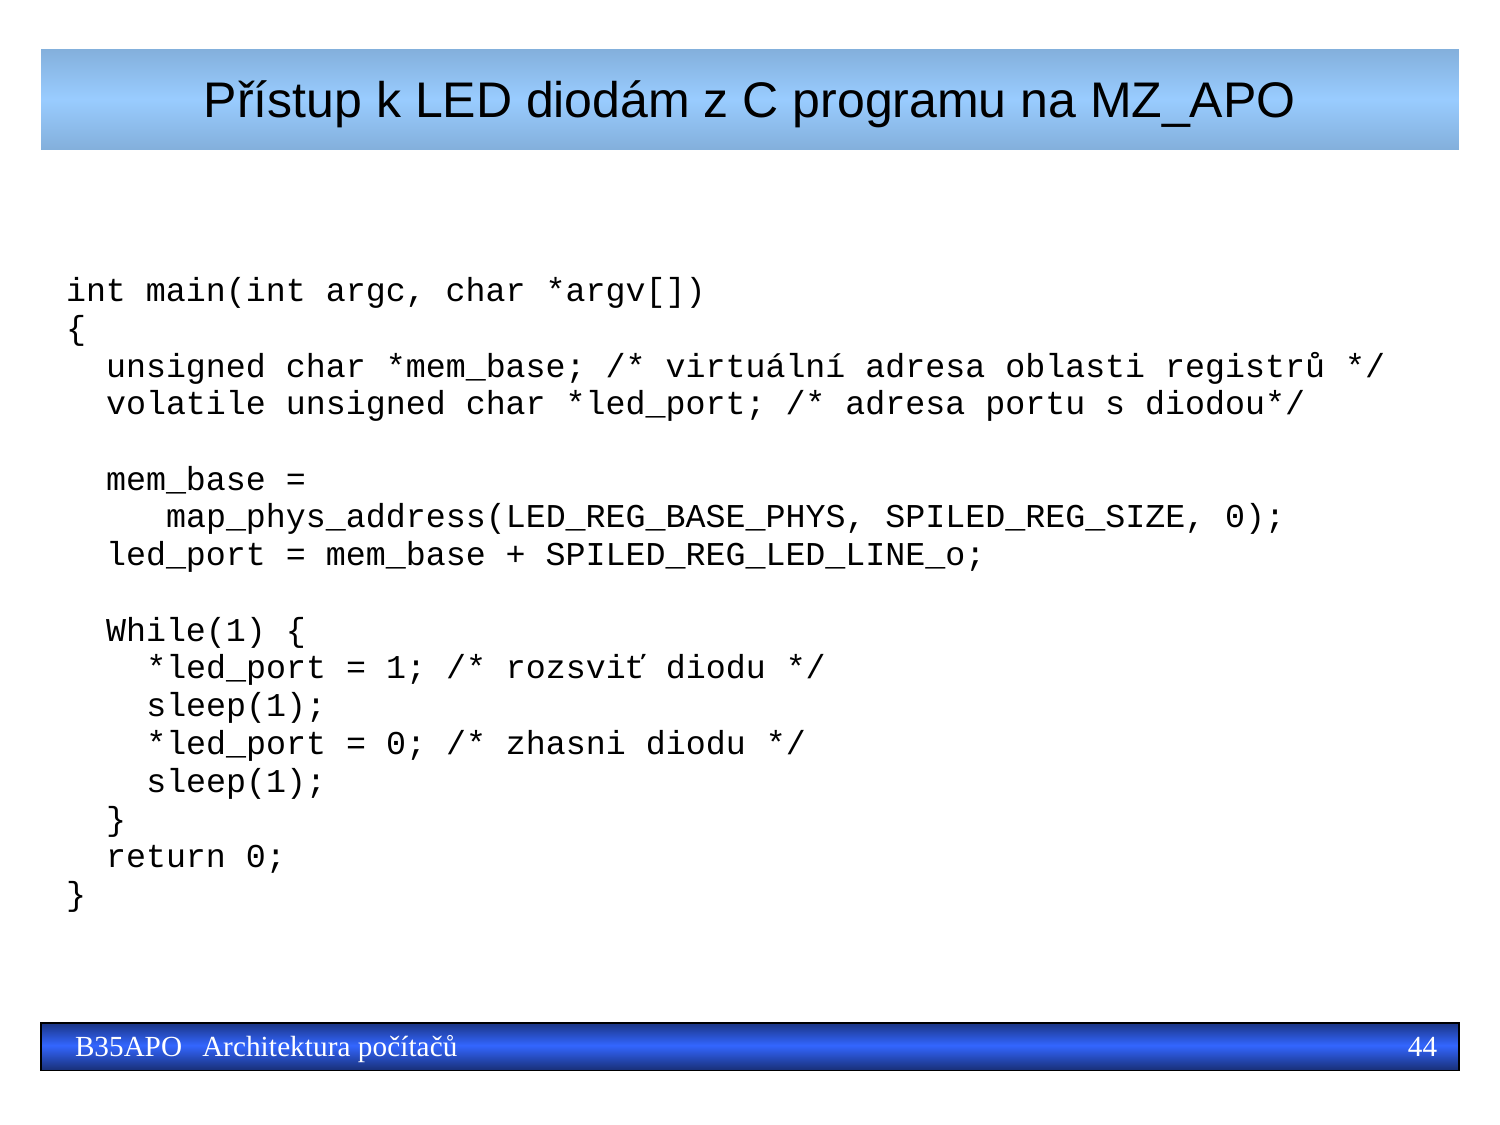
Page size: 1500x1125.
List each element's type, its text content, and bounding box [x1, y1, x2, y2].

text_box int main(int argc, char *argv[]) { unsigned char *mem_base; /* virtuální adresa oblasti registrů */ volatile unsigned char *led_port; /* adresa portu s diodou*/ mem_base = map_phys_address(LED_REG_BASE_PHYS, SPILED_REG_SIZE, 0); led_port = mem_base + SPILED_REG_LED_LINE_o; While(1) { *led_port = 1; /* rozsviť diodu */ sleep(1); *led_port = 0; /* zhasni diodu */ sleep(1); } return 0; } [51, 223, 1452, 953]
title Přístup k LED diodám z C programu na MZ_APO [41, 49, 1459, 150]
